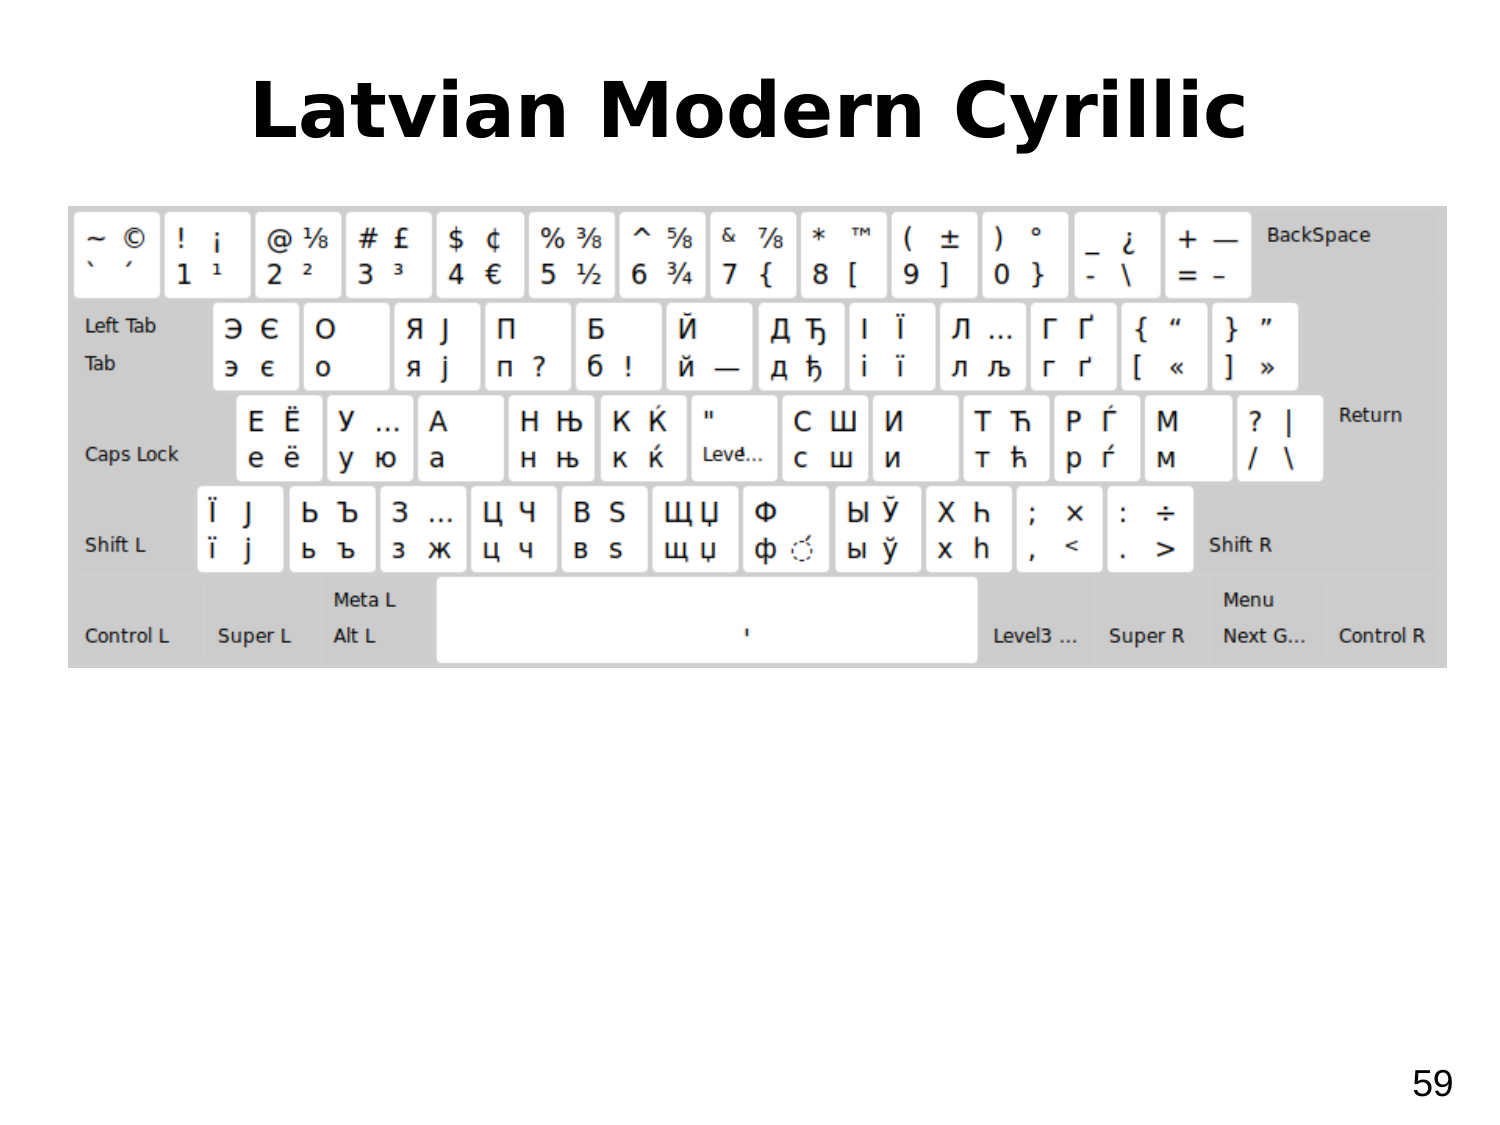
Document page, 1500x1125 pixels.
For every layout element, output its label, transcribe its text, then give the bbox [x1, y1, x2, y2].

picture [68, 206, 1447, 668]
title Latvian Modern Cyrillic [75, 44, 1425, 177]
